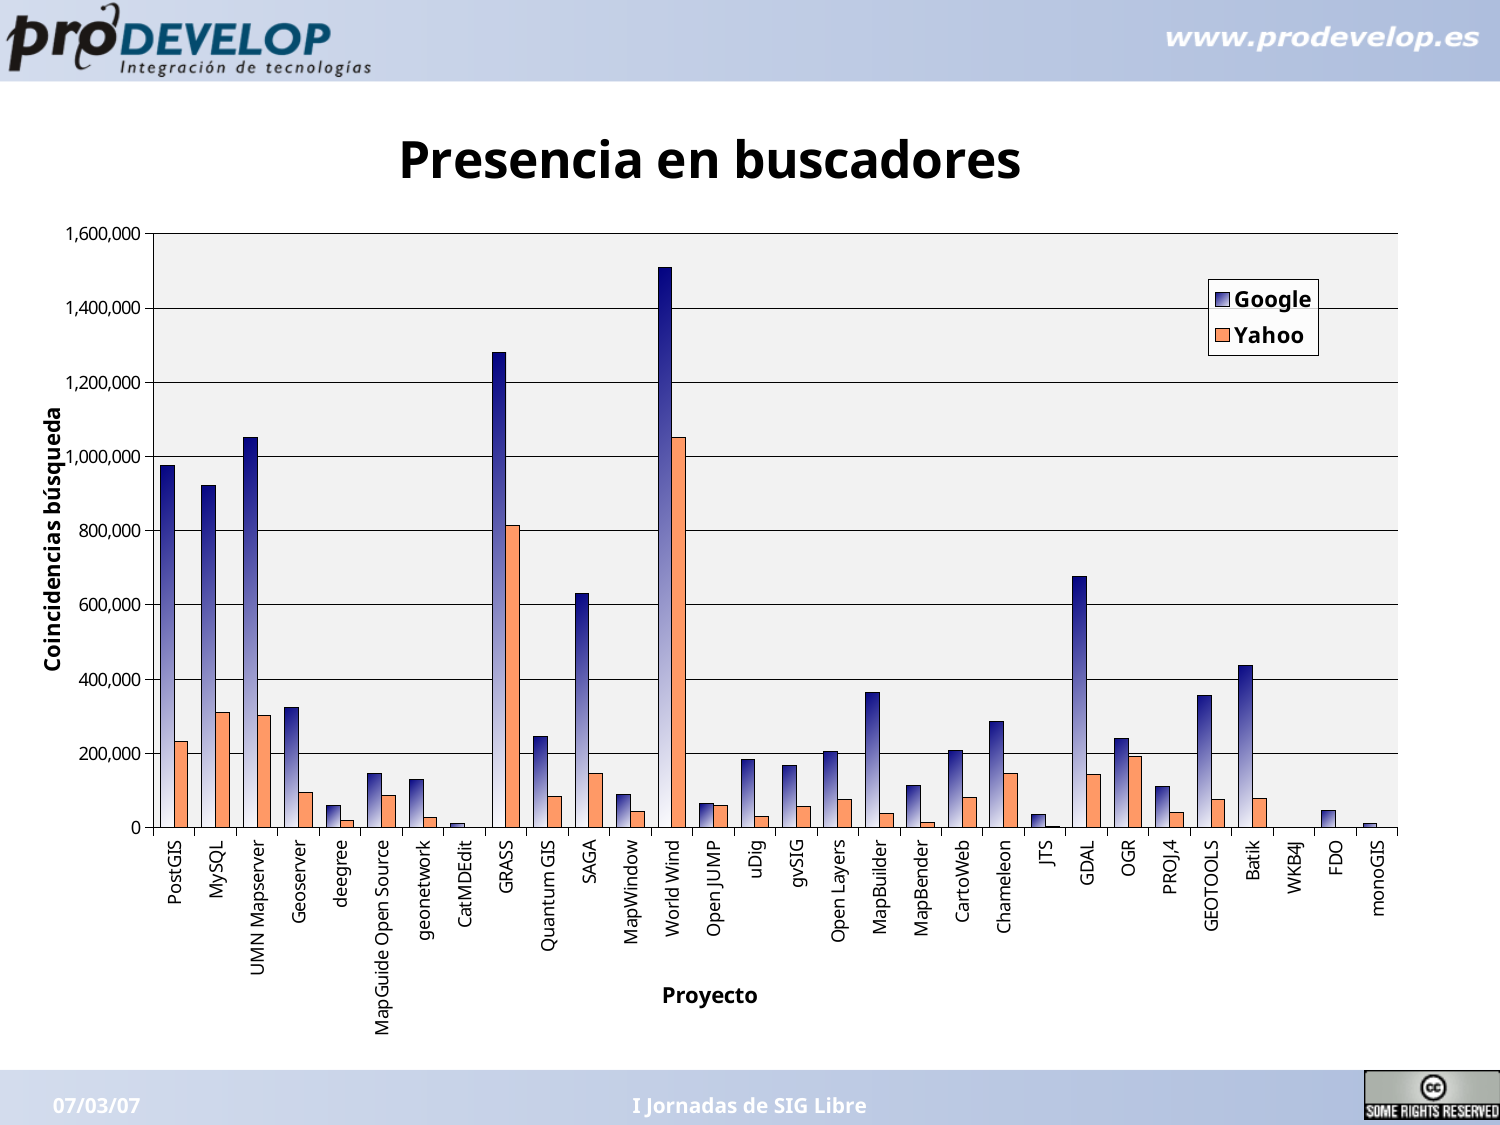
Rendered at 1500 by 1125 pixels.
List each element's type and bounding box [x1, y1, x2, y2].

picture [0, 0, 1500, 89]
chart [0, 89, 1500, 1052]
picture [0, 1052, 1500, 1125]
